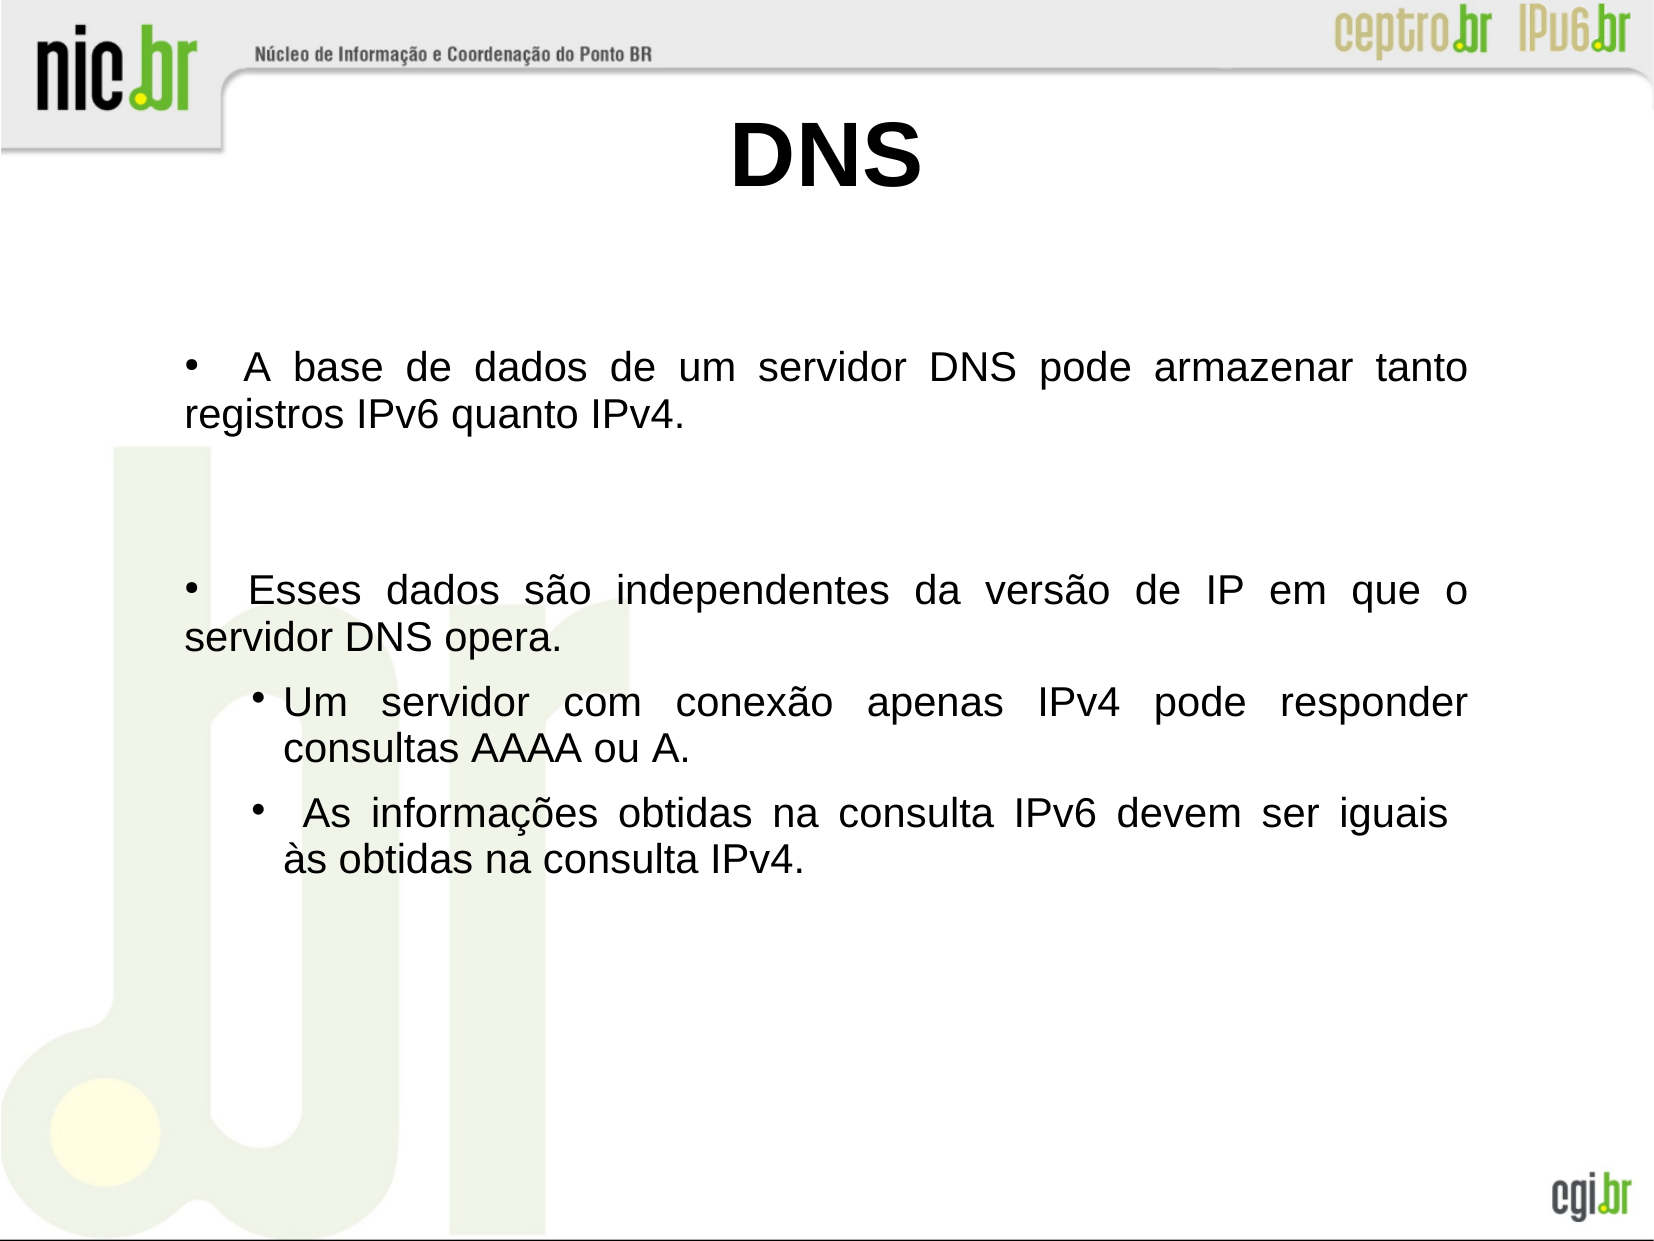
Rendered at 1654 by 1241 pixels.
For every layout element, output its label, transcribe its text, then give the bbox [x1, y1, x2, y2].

text_box A base de dados de um servidor DNS pode armazenar tanto registros IPv6 quanto IPv4. Esses dados são independentes da versão de IP em que o servidor DNS opera. Um servidor com conexão apenas IPv4 pode responder consultas AAAA ou A. As informações obtidas na consulta IPv6 devem ser iguais às obtidas na consulta IPv4. [169, 336, 1484, 975]
picture [0, 0, 1654, 1241]
text_box DNS [88, 97, 1565, 215]
